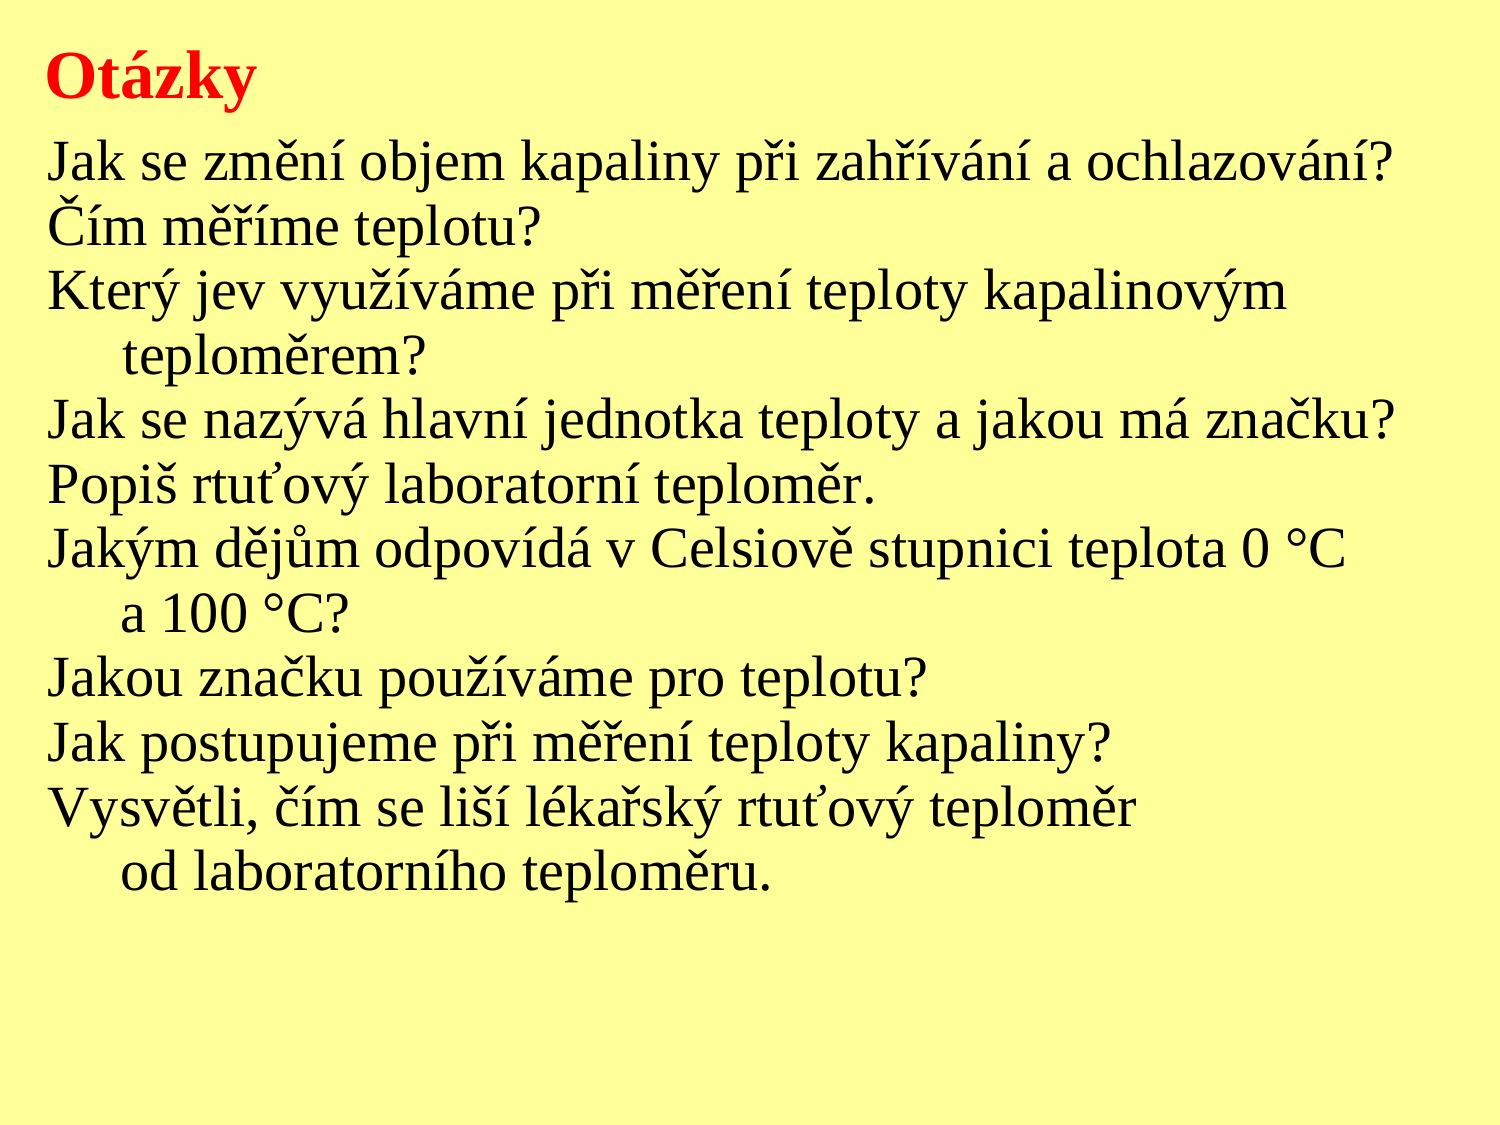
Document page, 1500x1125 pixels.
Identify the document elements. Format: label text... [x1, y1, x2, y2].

text_box Jak se změní objem kapaliny při zahřívání a ochlazování? Čím měříme teplotu? Který jev využíváme při měření teploty kapalinovým teploměrem? Jak se nazývá hlavní jednotka teploty a jakou má značku? Popiš rtuťový laboratorní teploměr. Jakým dějům odpovídá v Celsiově stupnici teplota 0 °C a 100 °C? Jakou značku používáme pro teplotu? Jak postupujeme při měření teploty kapaliny? Vysvětli, čím se liší lékařský rtuťový teploměr od laboratorního teploměru. [33, 120, 1500, 1125]
text_box Otázky [29, 29, 274, 121]
